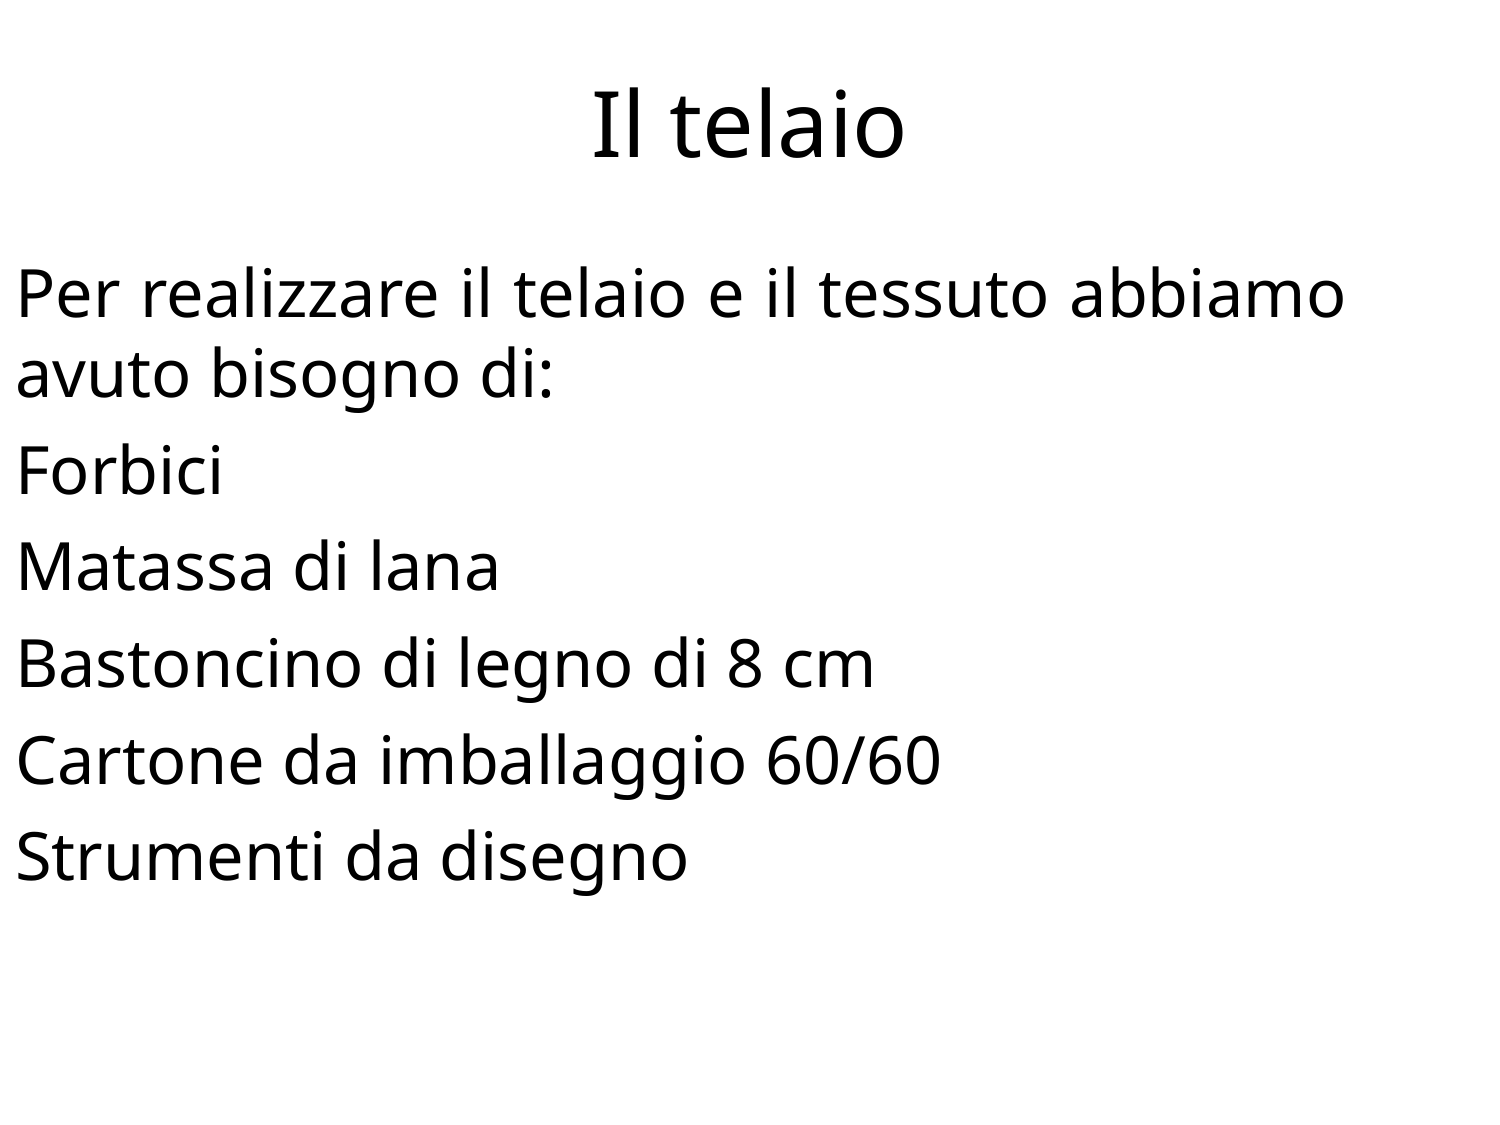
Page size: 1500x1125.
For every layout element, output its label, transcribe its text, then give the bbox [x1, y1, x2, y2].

title Il telaio [0, 0, 1500, 242]
subtitle Per realizzare il telaio e il tessuto abbiamo avuto bisogno di: Forbici Matassa di lana Bastoncino di legno di 8 cm Cartone da imballaggio 60/60 Strumenti da disegno [0, 243, 1500, 1125]
